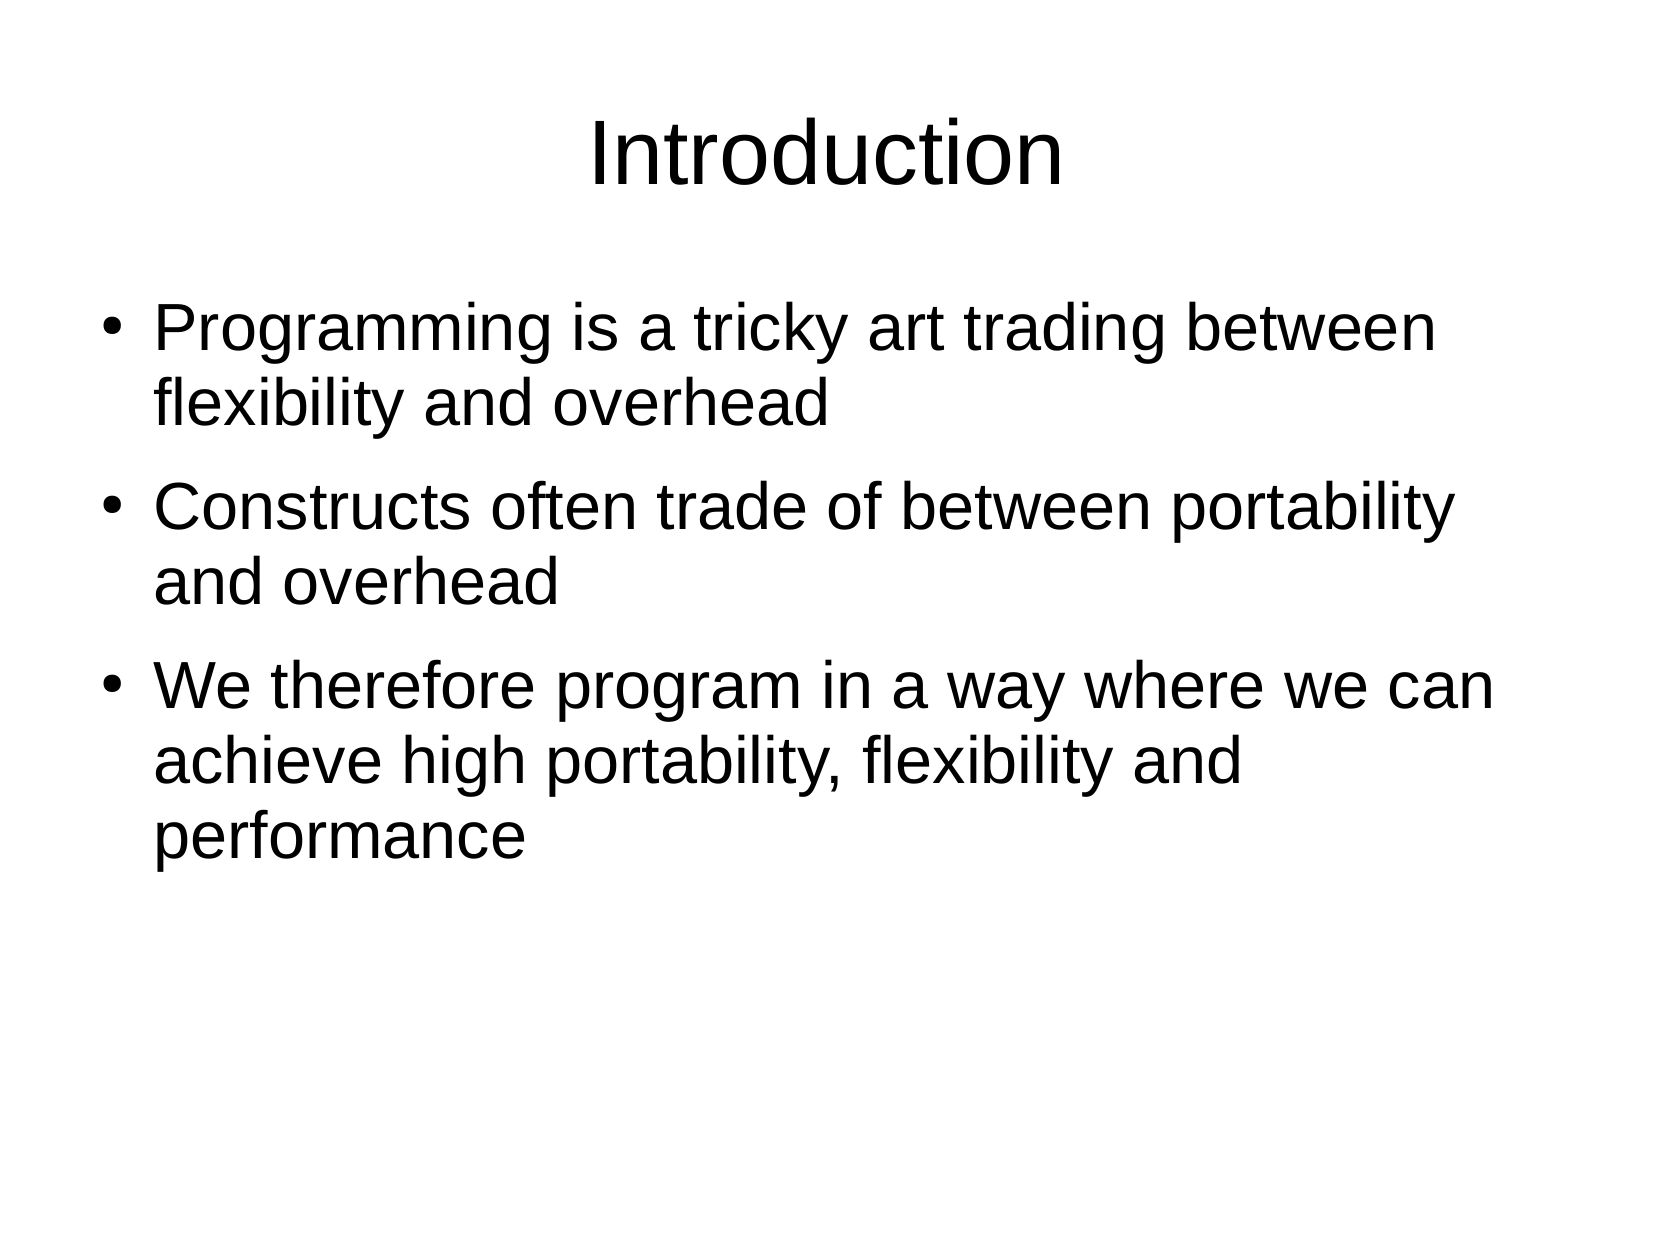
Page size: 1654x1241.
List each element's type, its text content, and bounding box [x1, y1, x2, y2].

list Programming is a tricky art trading between flexibility and overhead Constructs often trade of between portability and overhead We therefore program in a way where we can achieve high portability, flexibility and performance [82, 290, 1571, 1010]
title Introduction [82, 49, 1571, 257]
